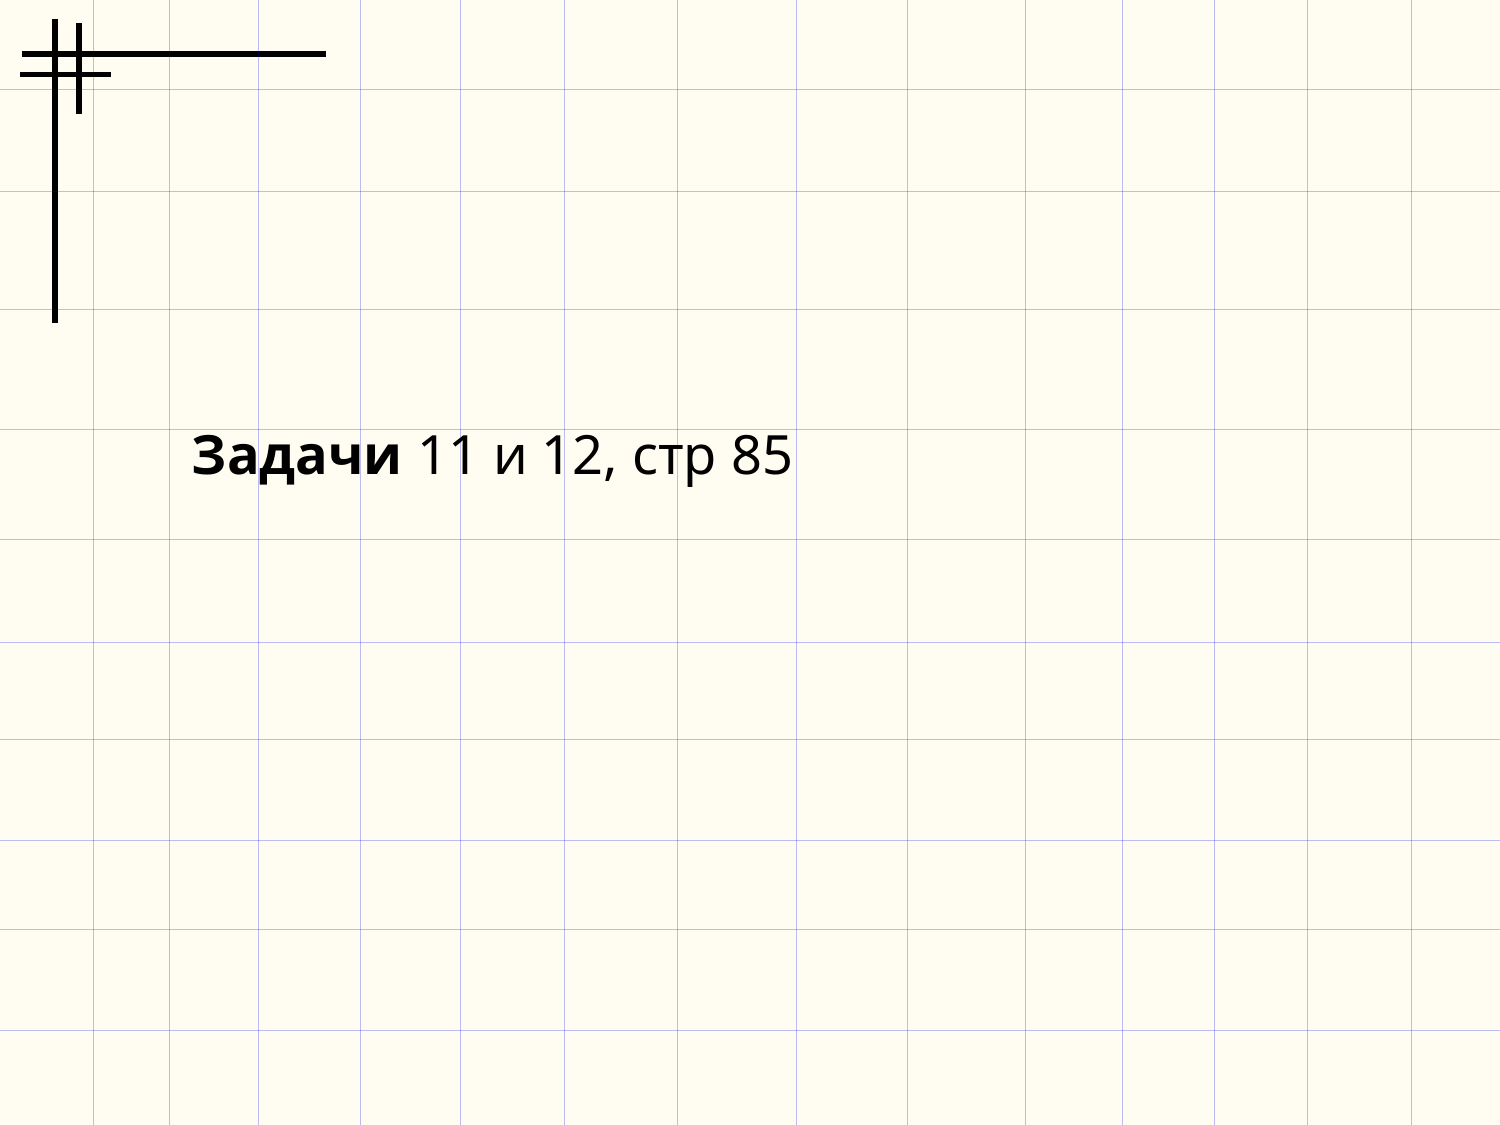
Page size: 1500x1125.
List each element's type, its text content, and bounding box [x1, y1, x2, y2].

text_box Задачи 11 и 12, стр 85 [177, 413, 1300, 494]
